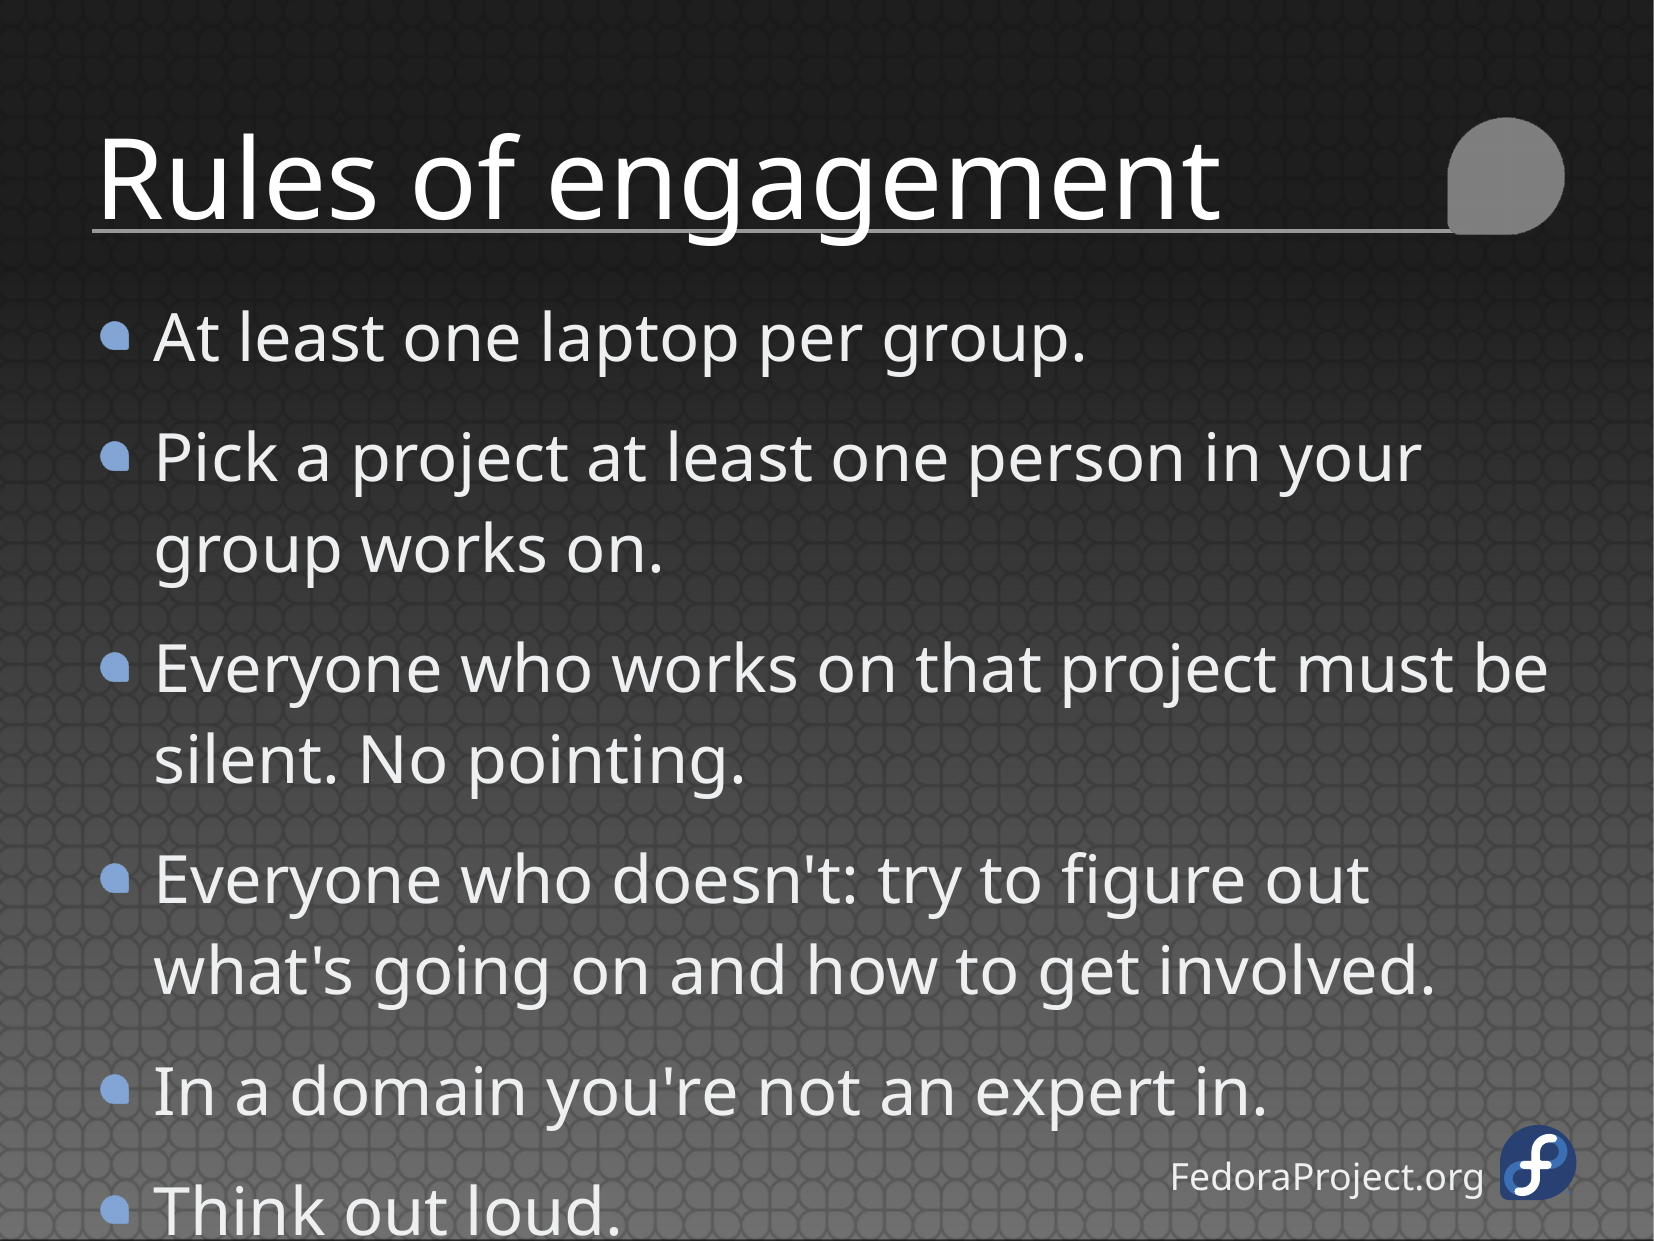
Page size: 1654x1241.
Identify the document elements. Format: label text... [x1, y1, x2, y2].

list At least one laptop per group. Pick a project at least one person in your group works on. Everyone who works on that project must be silent. No pointing. Everyone who doesn't: try to figure out what's going on and how to get involved. In a domain you're not an expert in. Think out loud. [82, 290, 1571, 1138]
title Rules of engagement [94, 100, 1426, 251]
picture [0, 0, 1654, 1241]
